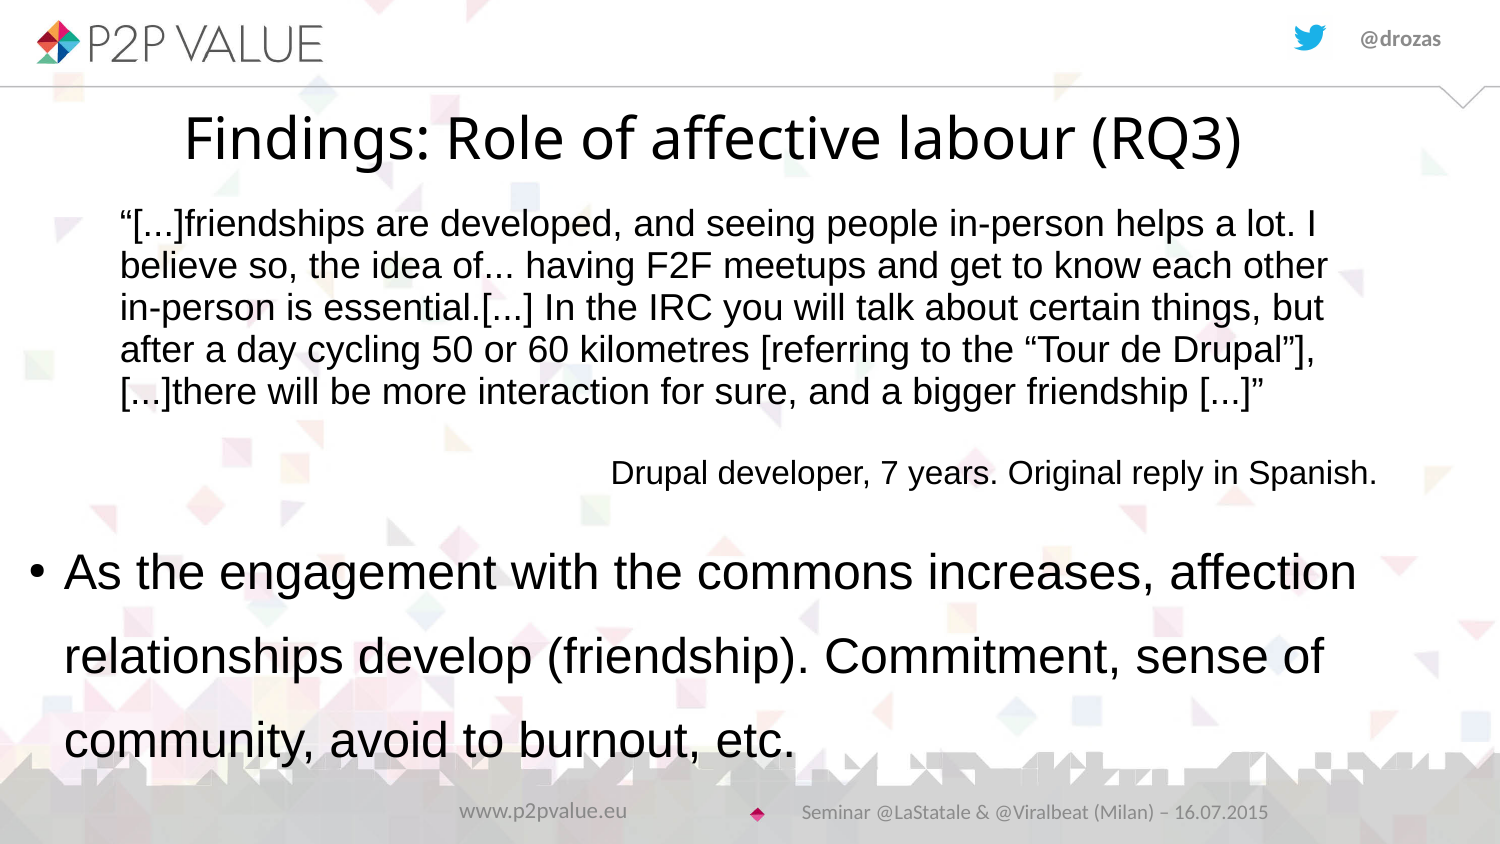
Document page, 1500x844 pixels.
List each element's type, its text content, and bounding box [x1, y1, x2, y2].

text_box @drozas [1333, 15, 1455, 60]
title Findings: Role of affective labour (RQ3) [60, 92, 1366, 181]
text_box Seminar @LaStatale & @Viralbeat (Milan) – 16.07.2015 [788, 788, 1481, 834]
picture [0, 0, 1500, 844]
text_box www.p2pvalue.eu [453, 789, 672, 829]
text_box As the engagement with the commons increases, affection relationships develop (friendship). Commitment, sense of community, avoid to burnout, etc. [15, 510, 1496, 844]
text_box “[...]friendships are developed, and seeing people in-person helps a lot. I believe so, the idea of... having F2F meetups and get to know each other in-person is essential.[...] In the IRC you will talk about certain things, but after a day cycling 50 or 60 kilometres [referring to the “Tour de Drupal”],[...]there will be more interaction for sure, and a bigger friendship [...]” Drupal developer, 7 years. Original reply in Spanish. [105, 195, 1394, 510]
